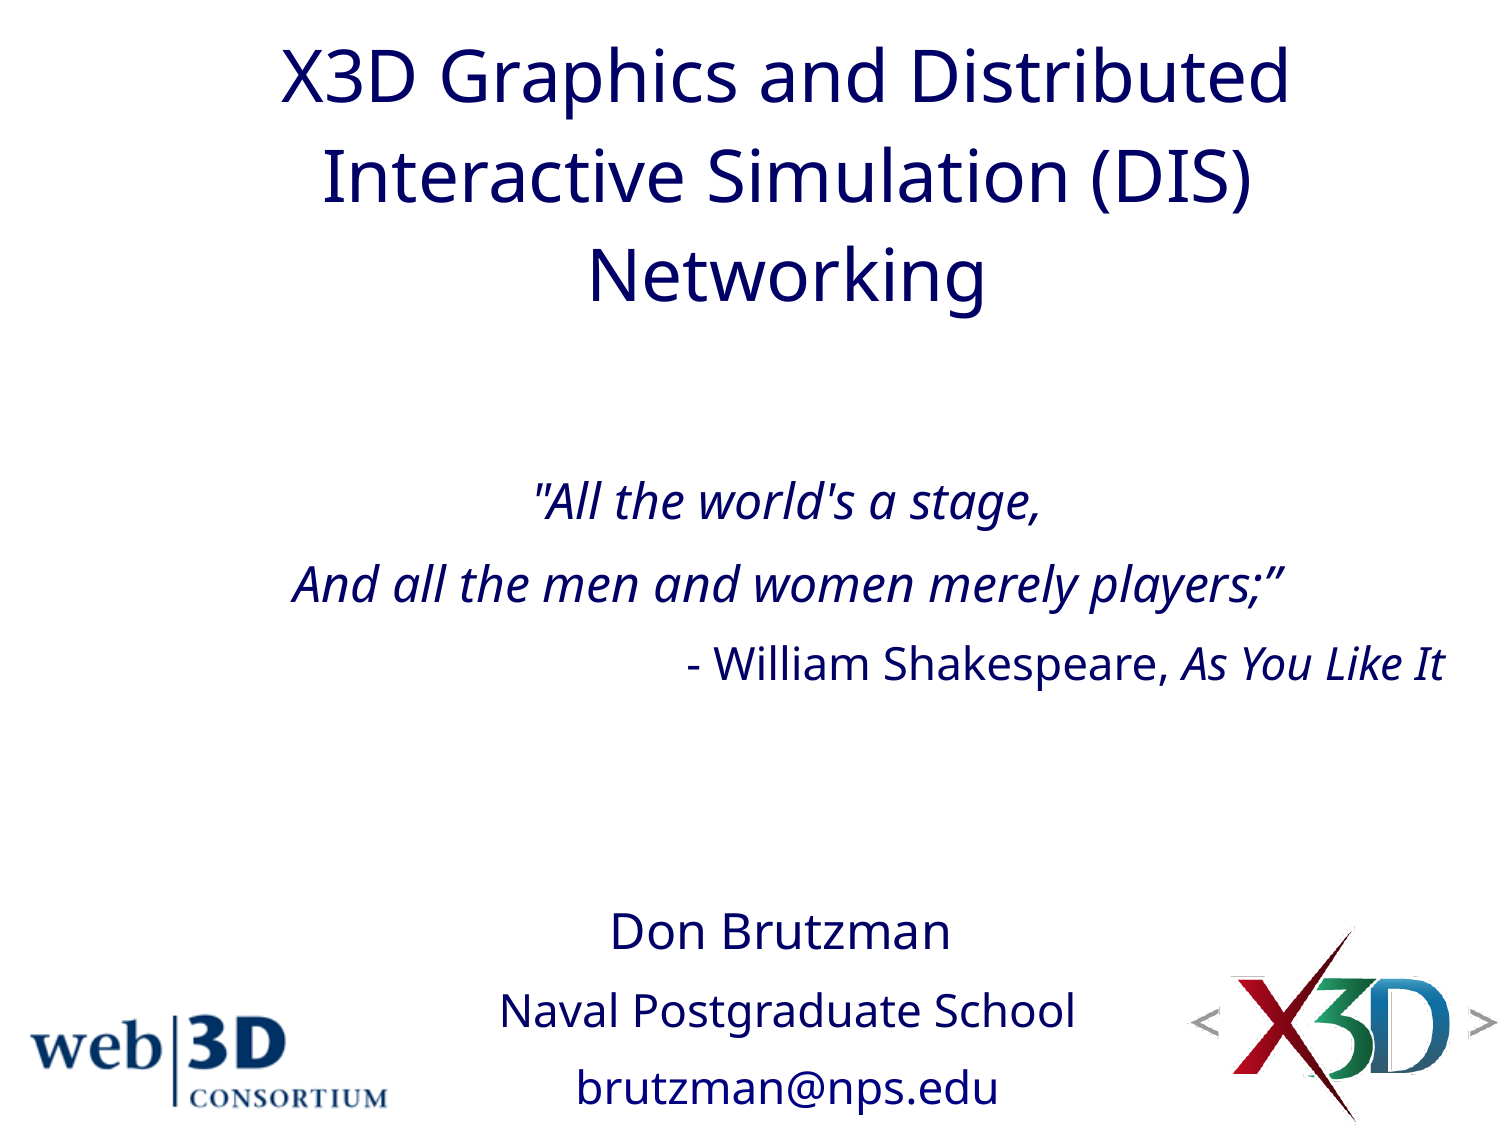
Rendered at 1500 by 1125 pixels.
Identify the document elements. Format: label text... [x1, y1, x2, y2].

picture [1187, 926, 1500, 1125]
picture [12, 998, 413, 1118]
subtitle X3D Graphics and Distributed Interactive Simulation (DIS) Networking "All the world's a stage, And all the men and women merely players;” - William Shakespeare, As You Like It Don Brutzman Naval Postgraduate School brutzman@nps.edu [55, 124, 1445, 1019]
